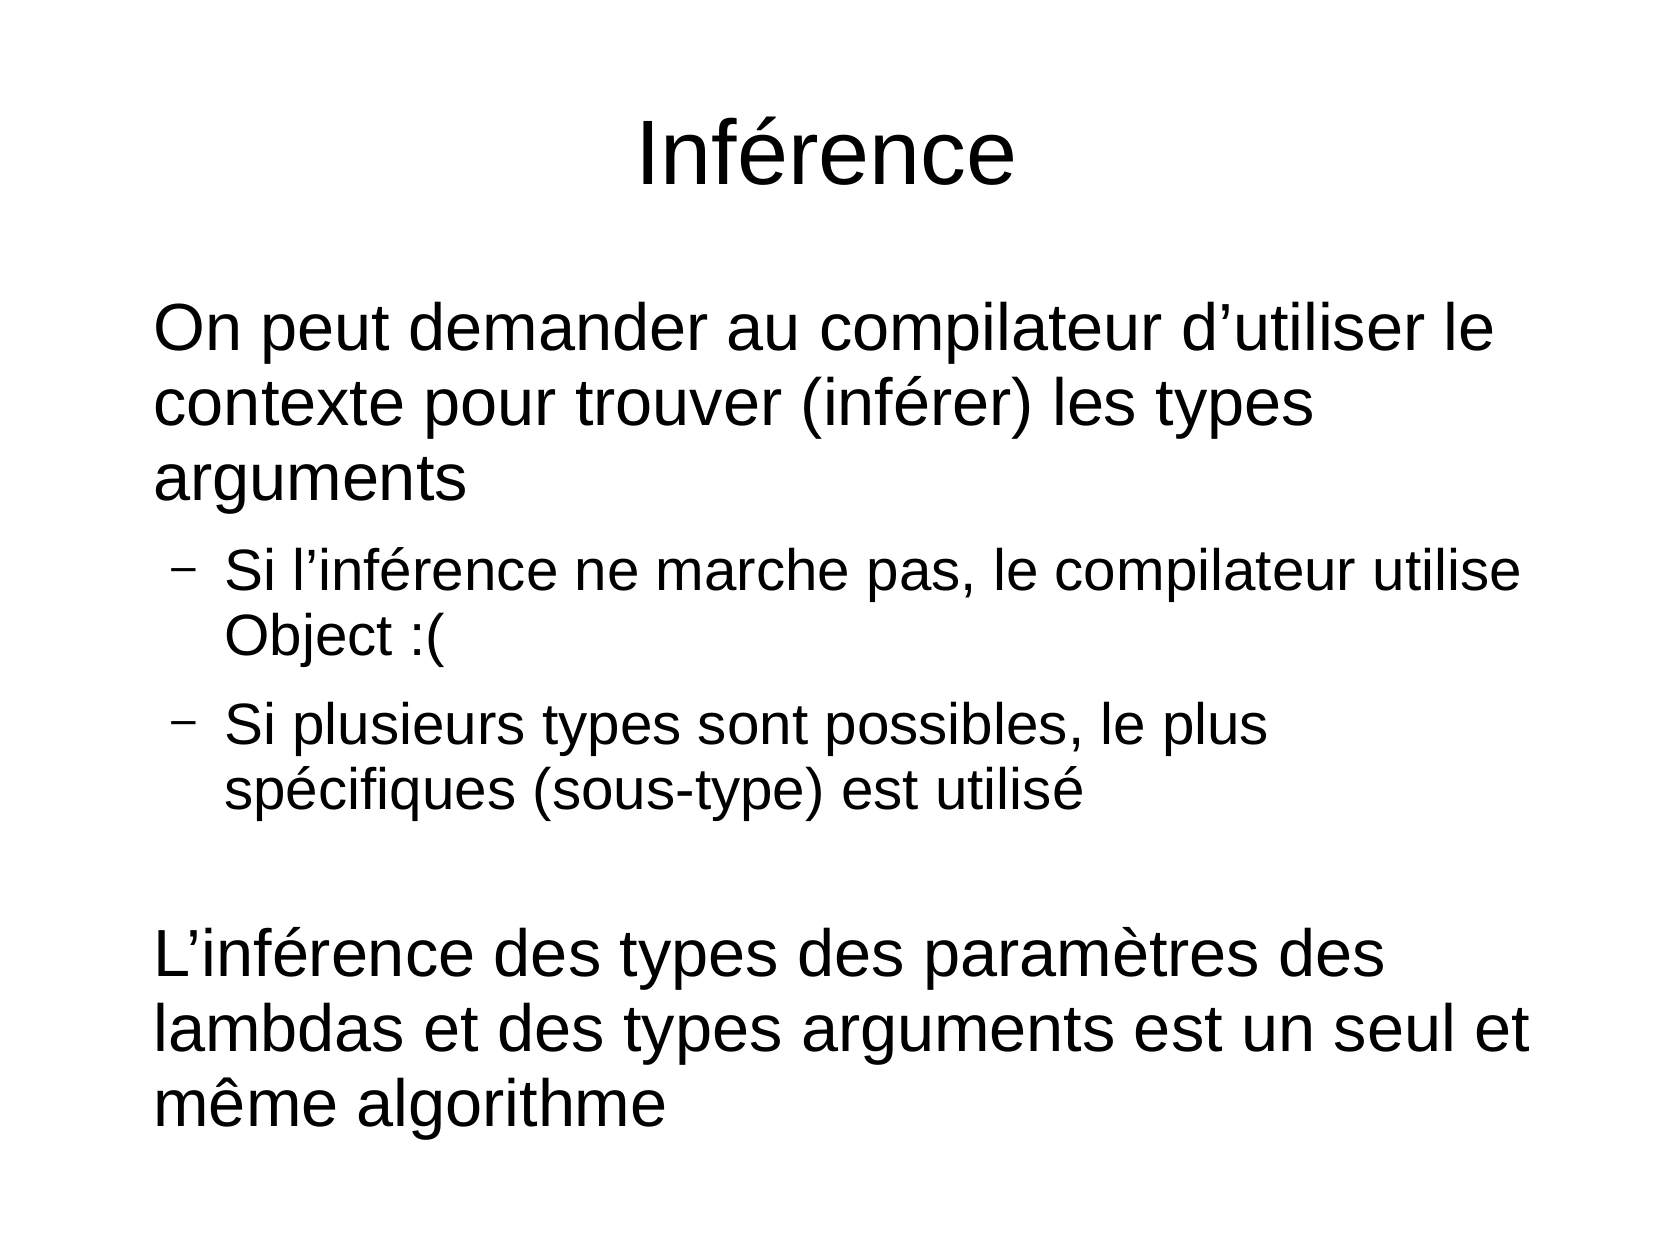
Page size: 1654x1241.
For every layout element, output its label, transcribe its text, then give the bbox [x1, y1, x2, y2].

title Inférence [82, 49, 1571, 257]
list On peut demander au compilateur d’utiliser le contexte pour trouver (inférer) les types arguments Si l’inférence ne marche pas, le compilateur utilise Object :( Si plusieurs types sont possibles, le plus spécifiques (sous-type) est utilisé L’inférence des types des paramètres des lambdas et des types arguments est un seul et même algorithme [82, 290, 1571, 1171]
